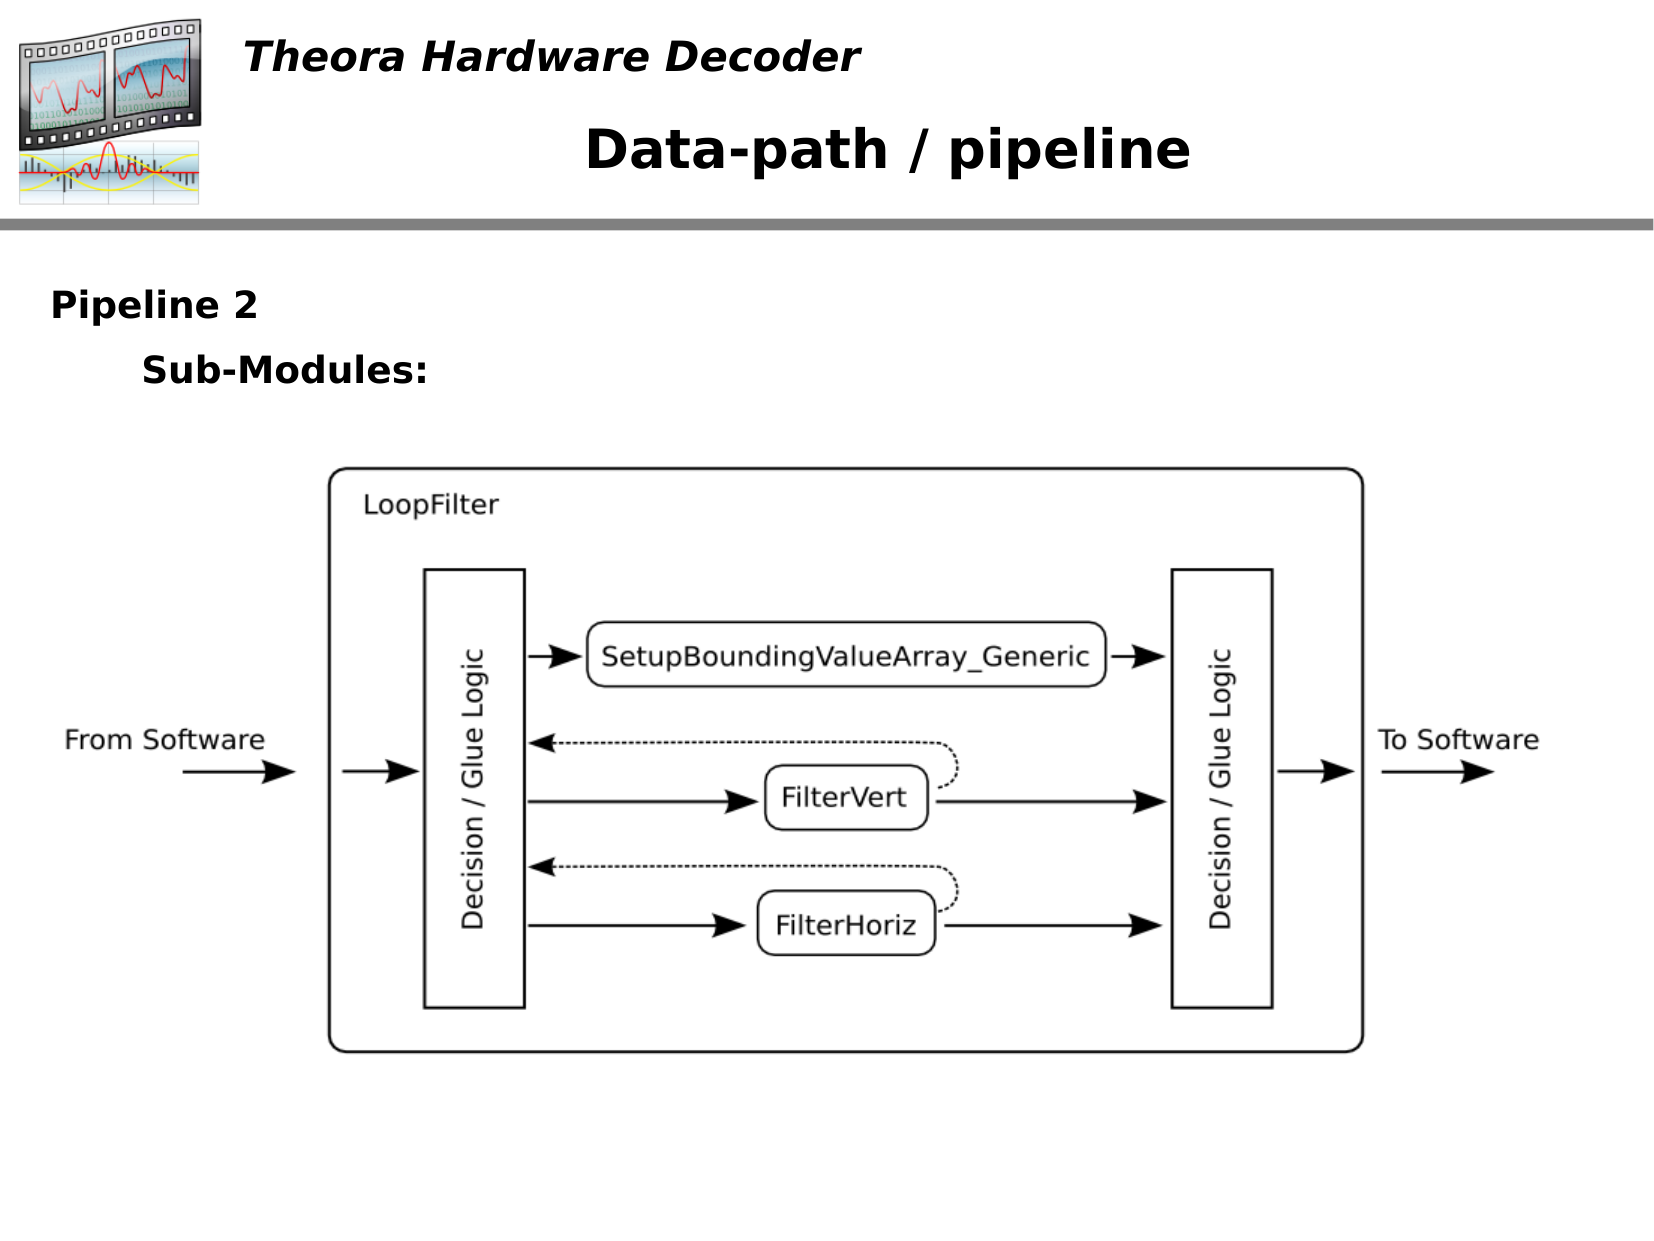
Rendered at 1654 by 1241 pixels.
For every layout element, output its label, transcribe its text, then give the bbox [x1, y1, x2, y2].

picture [48, 441, 1583, 1075]
text_box [166, 376, 1596, 452]
picture [0, 2, 225, 218]
text_box Data-path / pipeline [569, 111, 1208, 189]
text_box [0, 218, 1654, 231]
text_box Theora Hardware Decoder [228, 25, 876, 89]
text_box Pipeline 2 Sub-Modules: [35, 254, 445, 378]
